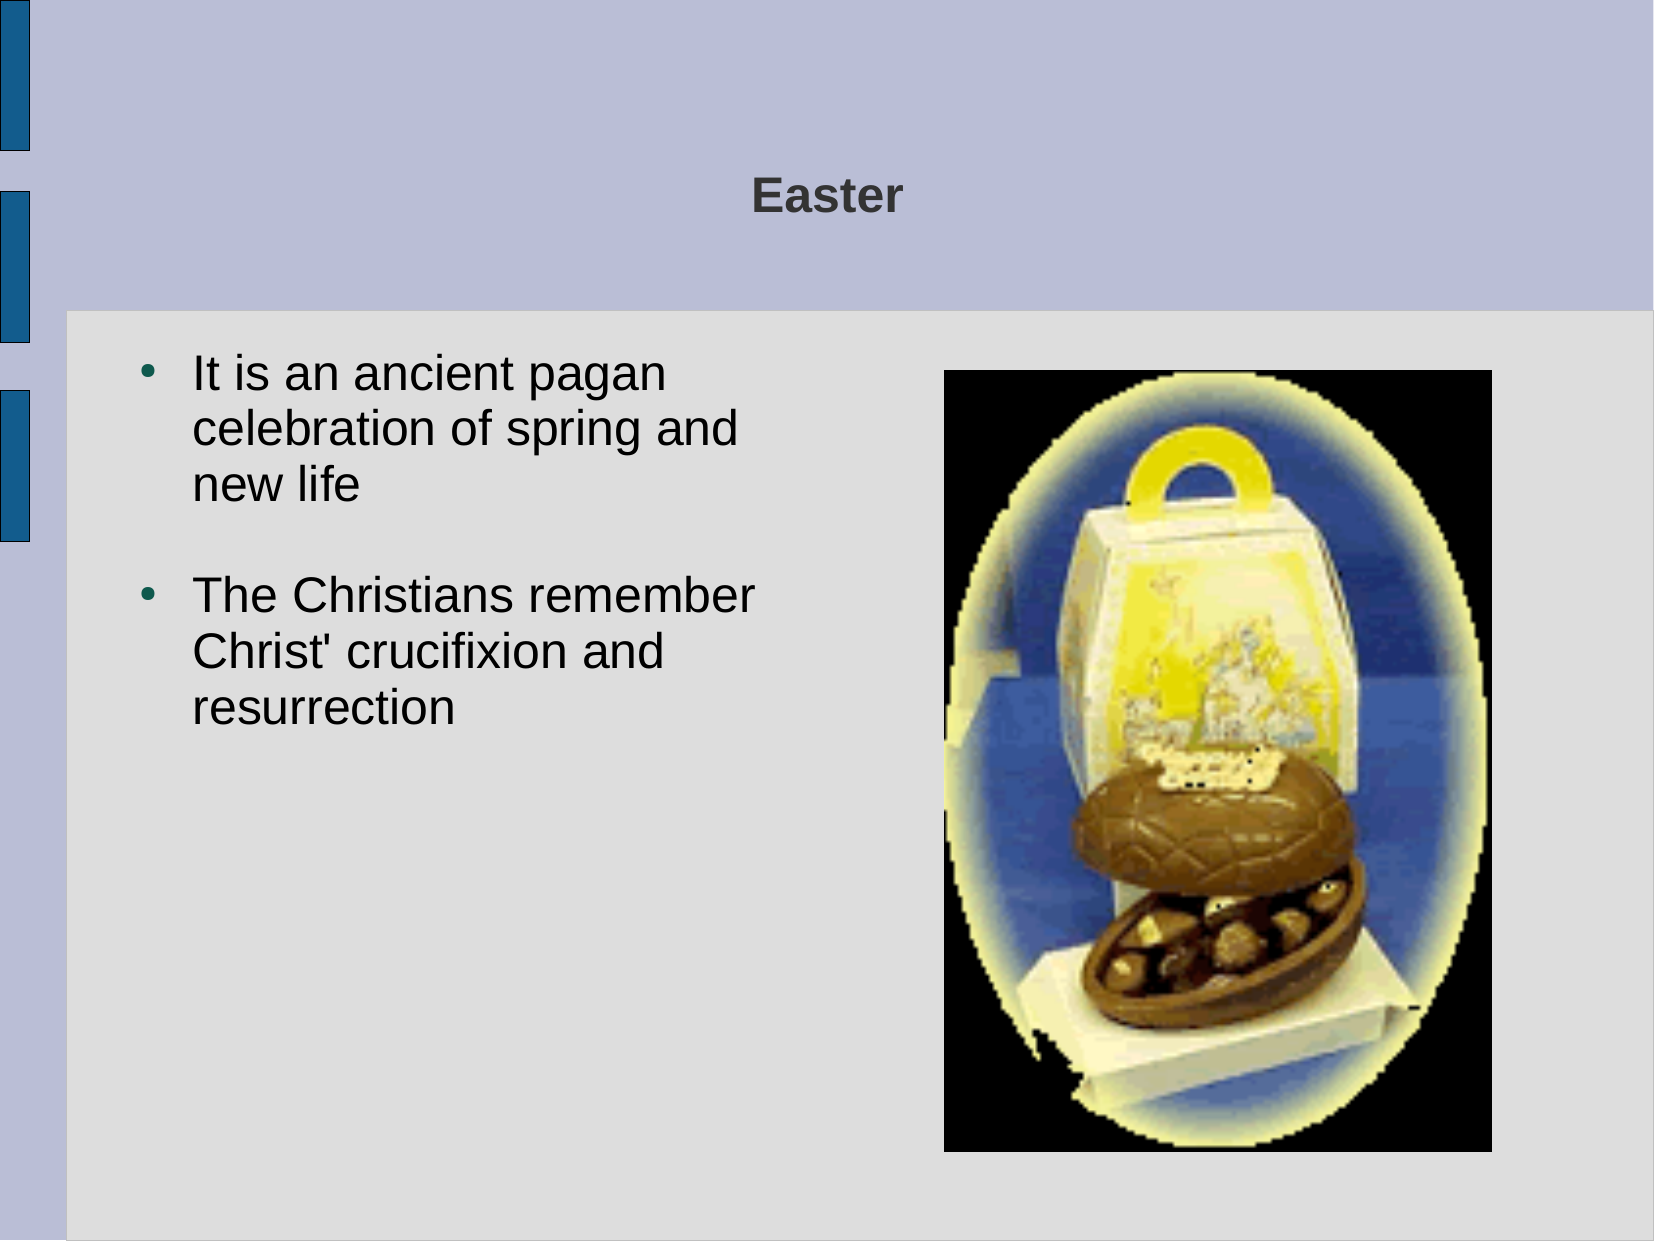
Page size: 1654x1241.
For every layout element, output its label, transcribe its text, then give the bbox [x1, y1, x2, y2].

picture [944, 370, 1492, 1152]
list It is an ancient pagan celebration of spring and new life The Christians remember Christ' crucifixion and resurrection [121, 344, 811, 1127]
title Easter [121, 91, 1534, 299]
